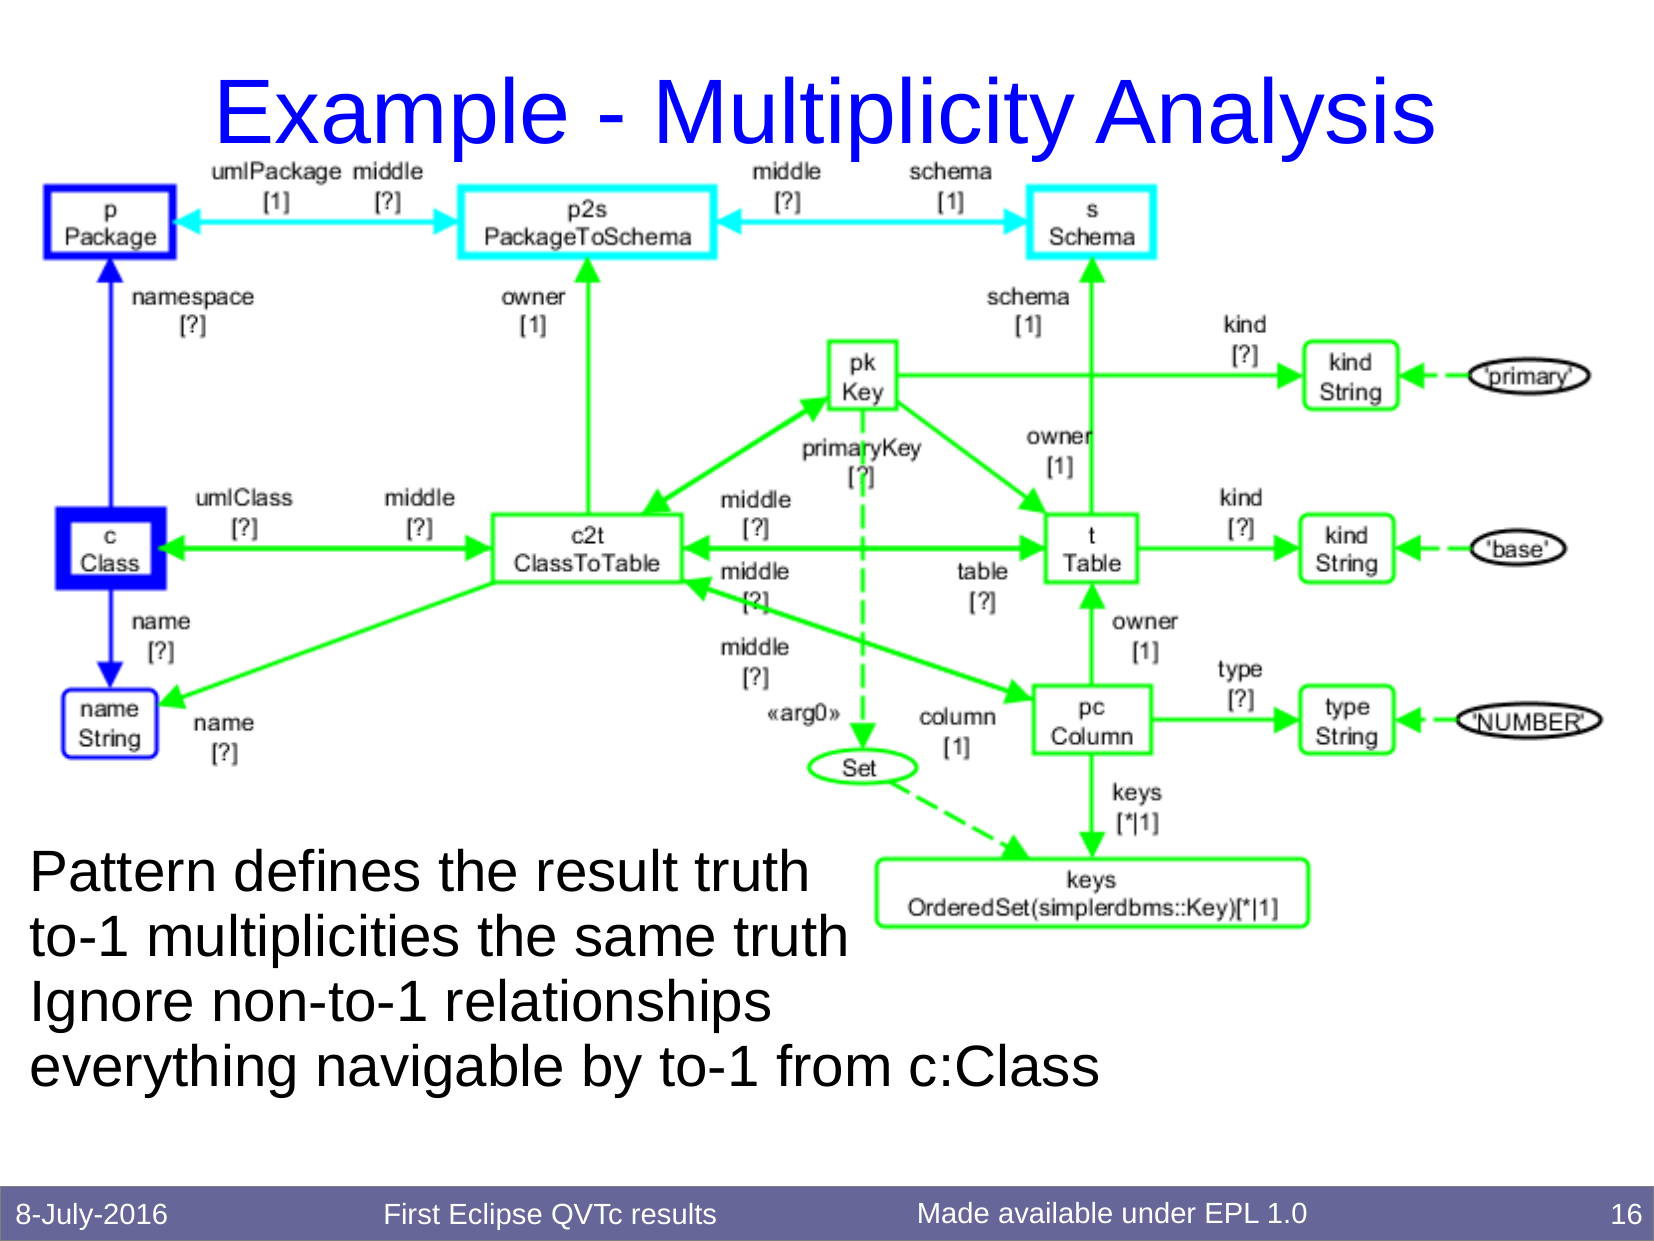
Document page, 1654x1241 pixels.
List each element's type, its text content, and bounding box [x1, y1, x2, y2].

list Pattern defines the result truth to-1 multiplicities the same truth Ignore non-to-1 relationships everything navigable by to-1 from c:Class [29, 839, 1627, 1110]
title Example - Multiplicity Analysis [82, 49, 1571, 175]
picture [17, 120, 1634, 958]
